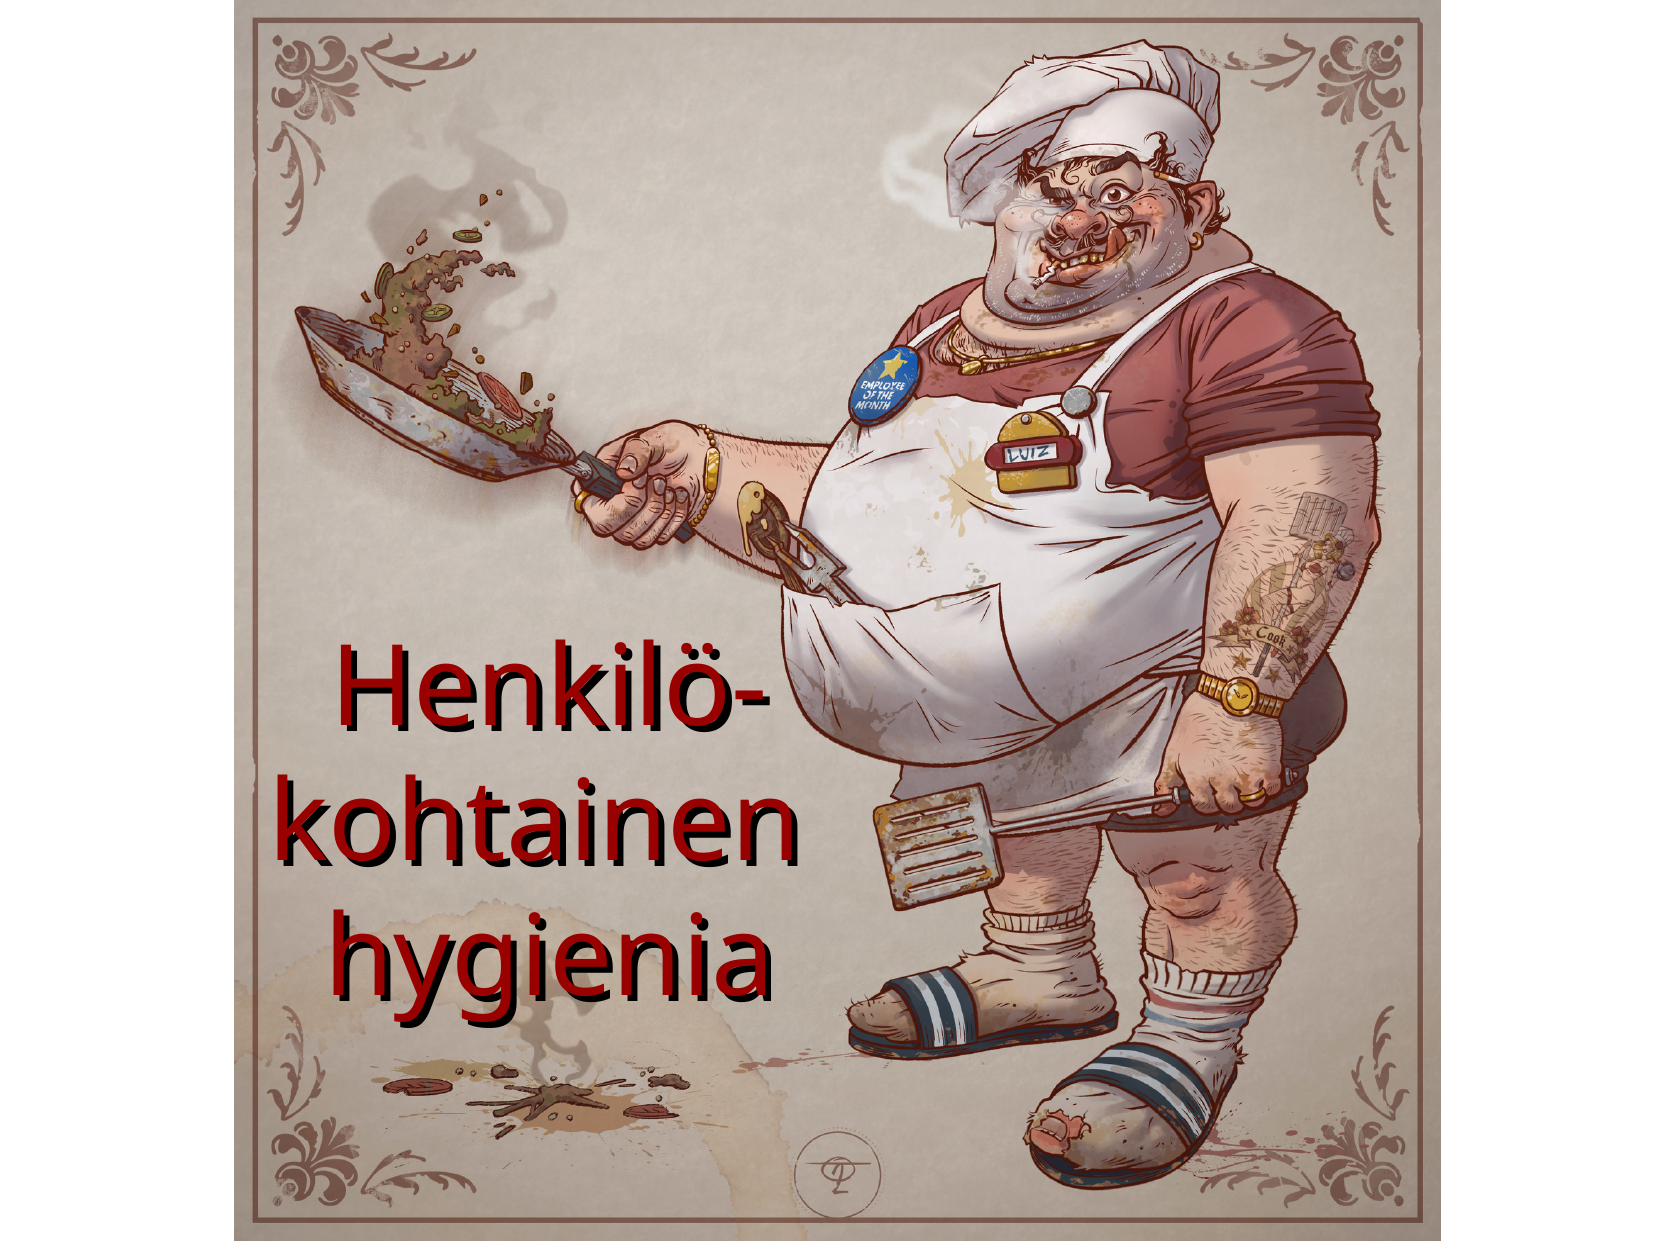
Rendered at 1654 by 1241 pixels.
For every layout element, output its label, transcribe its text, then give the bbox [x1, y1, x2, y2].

title Henkilö- kohtainen hygienia [153, 580, 945, 1051]
picture [234, 0, 1441, 1241]
